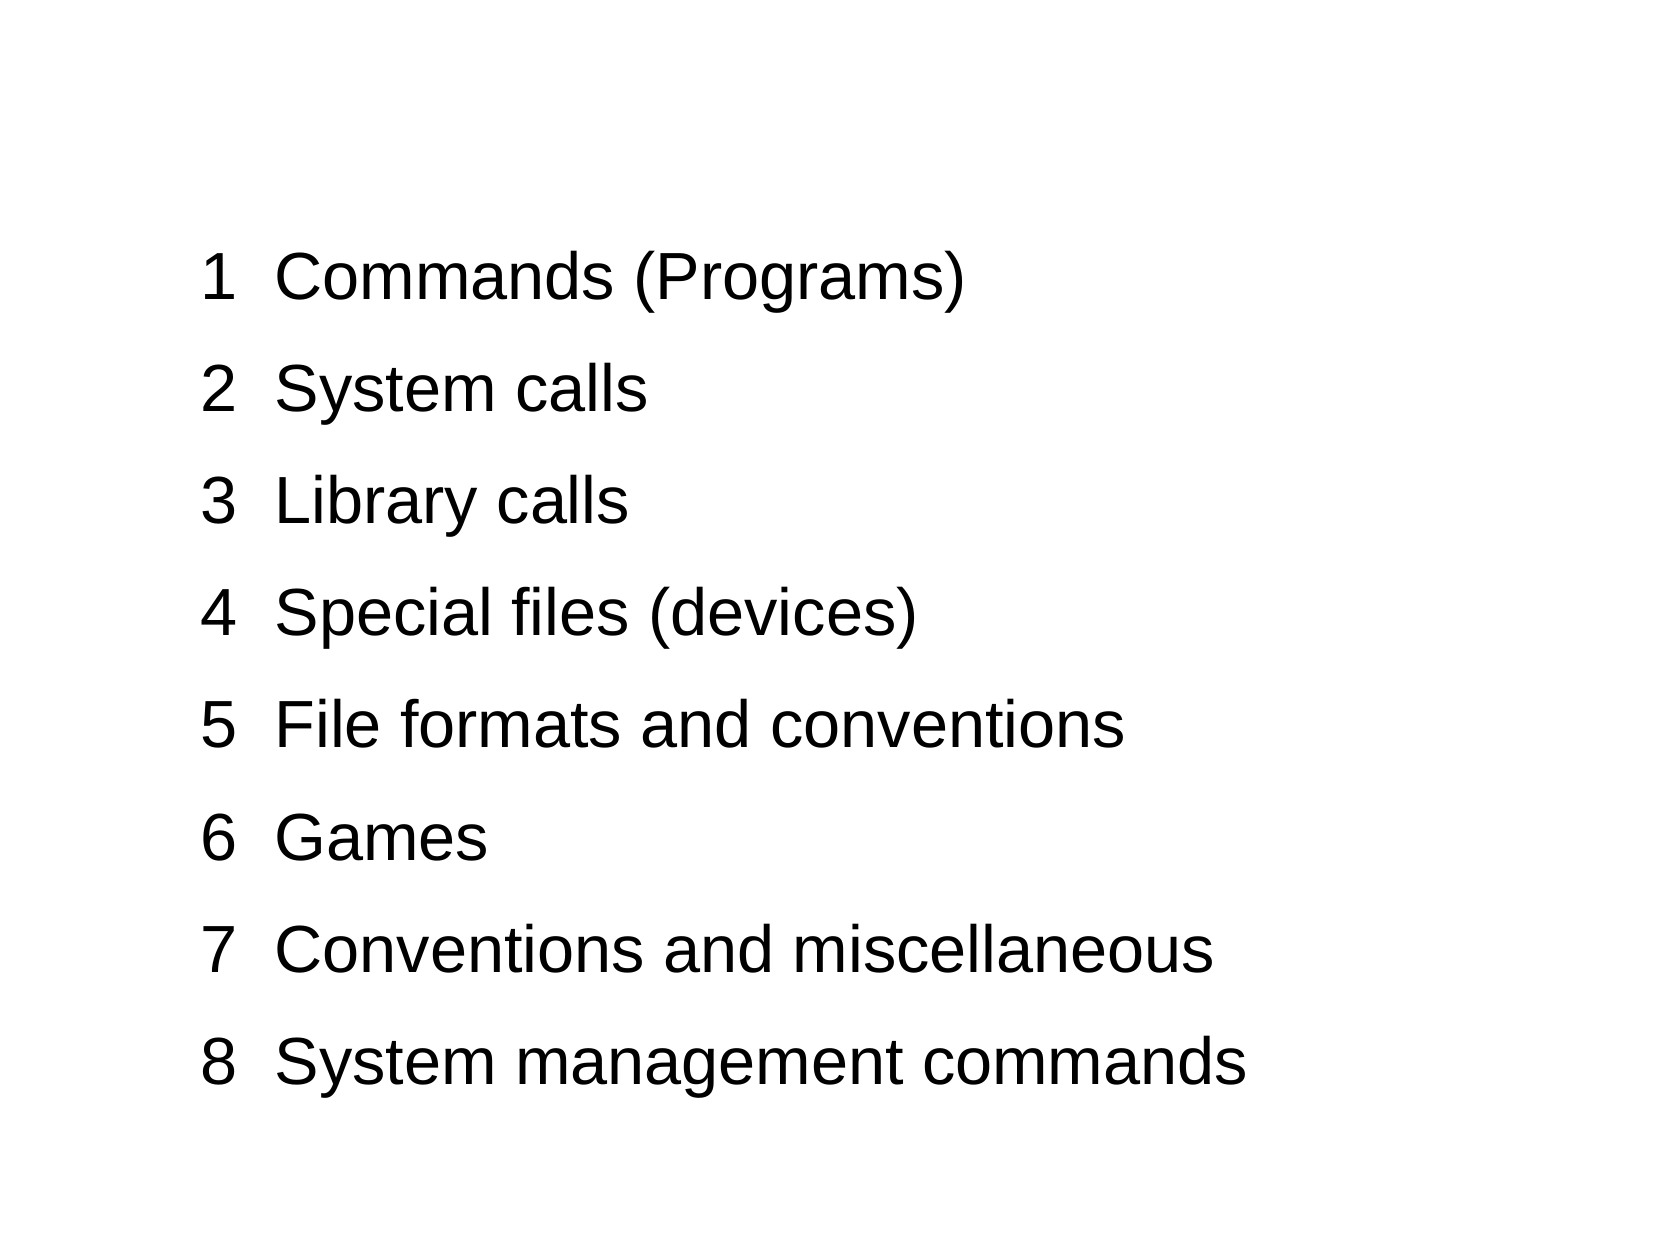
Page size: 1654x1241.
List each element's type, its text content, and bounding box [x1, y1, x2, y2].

text_box 1 Commands (Programs) 2 System calls 3 Library calls 4 Special files (devices) 5 File formats and conventions 6 Games 7 Conventions and miscellaneous 8 System management commands [200, 220, 1538, 1080]
